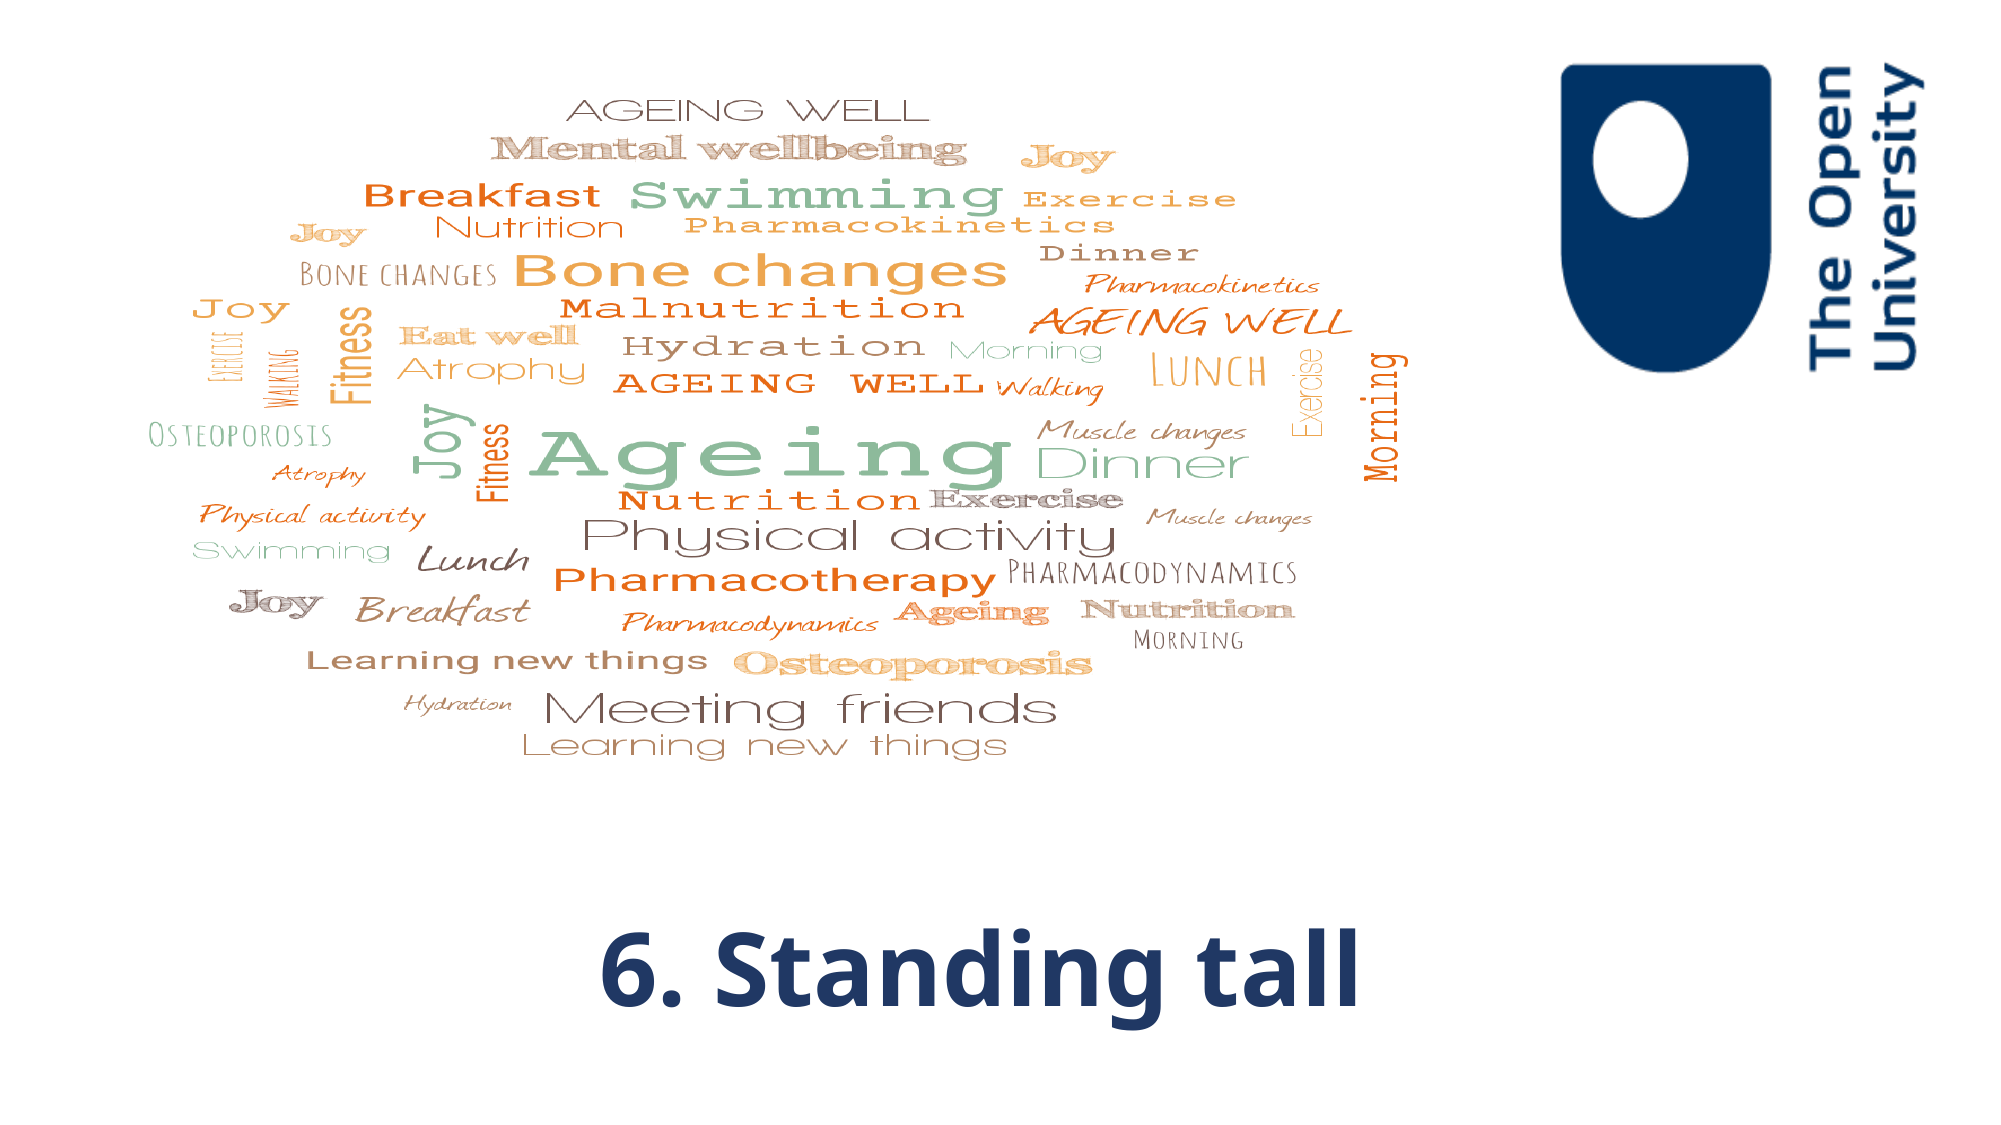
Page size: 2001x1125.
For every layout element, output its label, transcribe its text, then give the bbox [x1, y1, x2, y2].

title 6. Standing tall [91, 855, 1872, 1036]
picture [91, 58, 1446, 802]
picture [1559, 58, 1927, 378]
